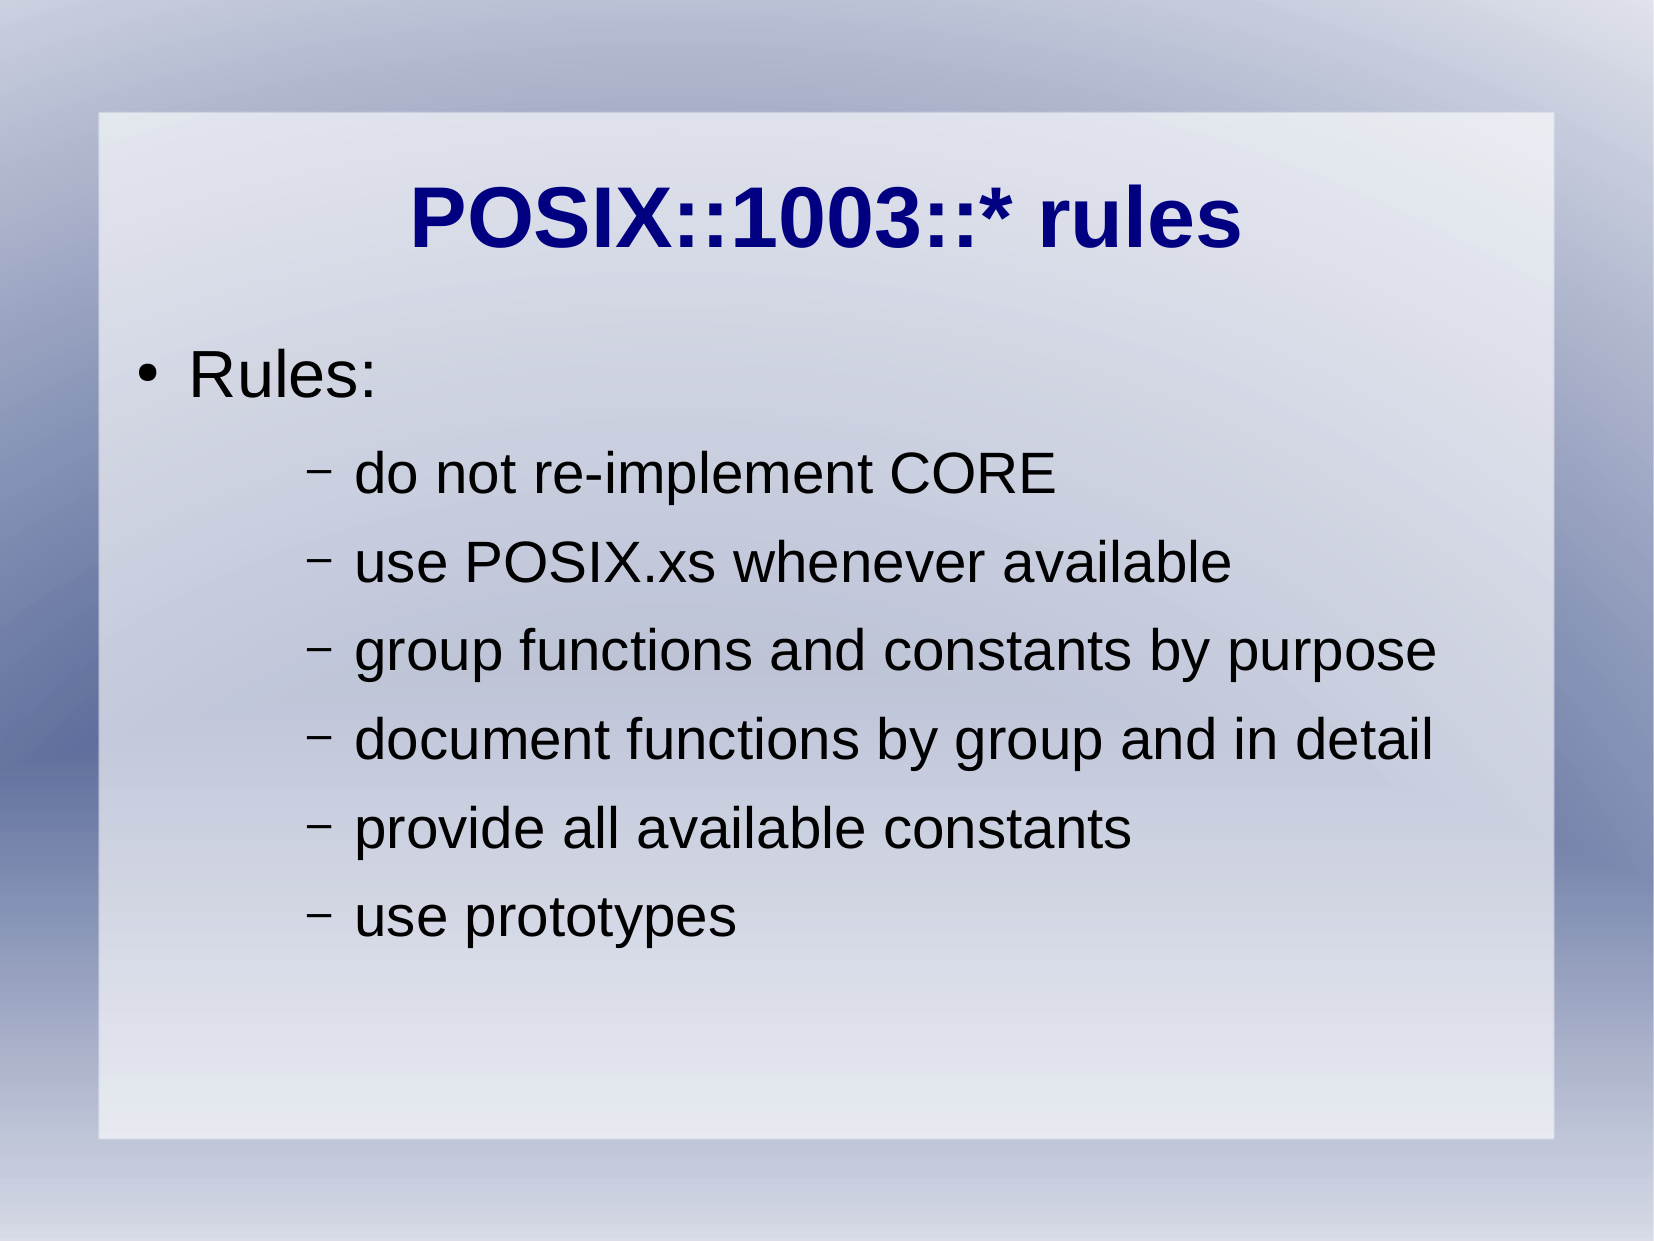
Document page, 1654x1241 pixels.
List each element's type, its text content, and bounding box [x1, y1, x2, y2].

title POSIX::1003::* rules [118, 114, 1536, 322]
picture [0, 0, 1654, 1241]
list Rules: do not re-implement CORE use POSIX.xs whenever available group functions and constants by purpose document functions by group and in detail provide all available constants use prototypes [118, 336, 1506, 1156]
